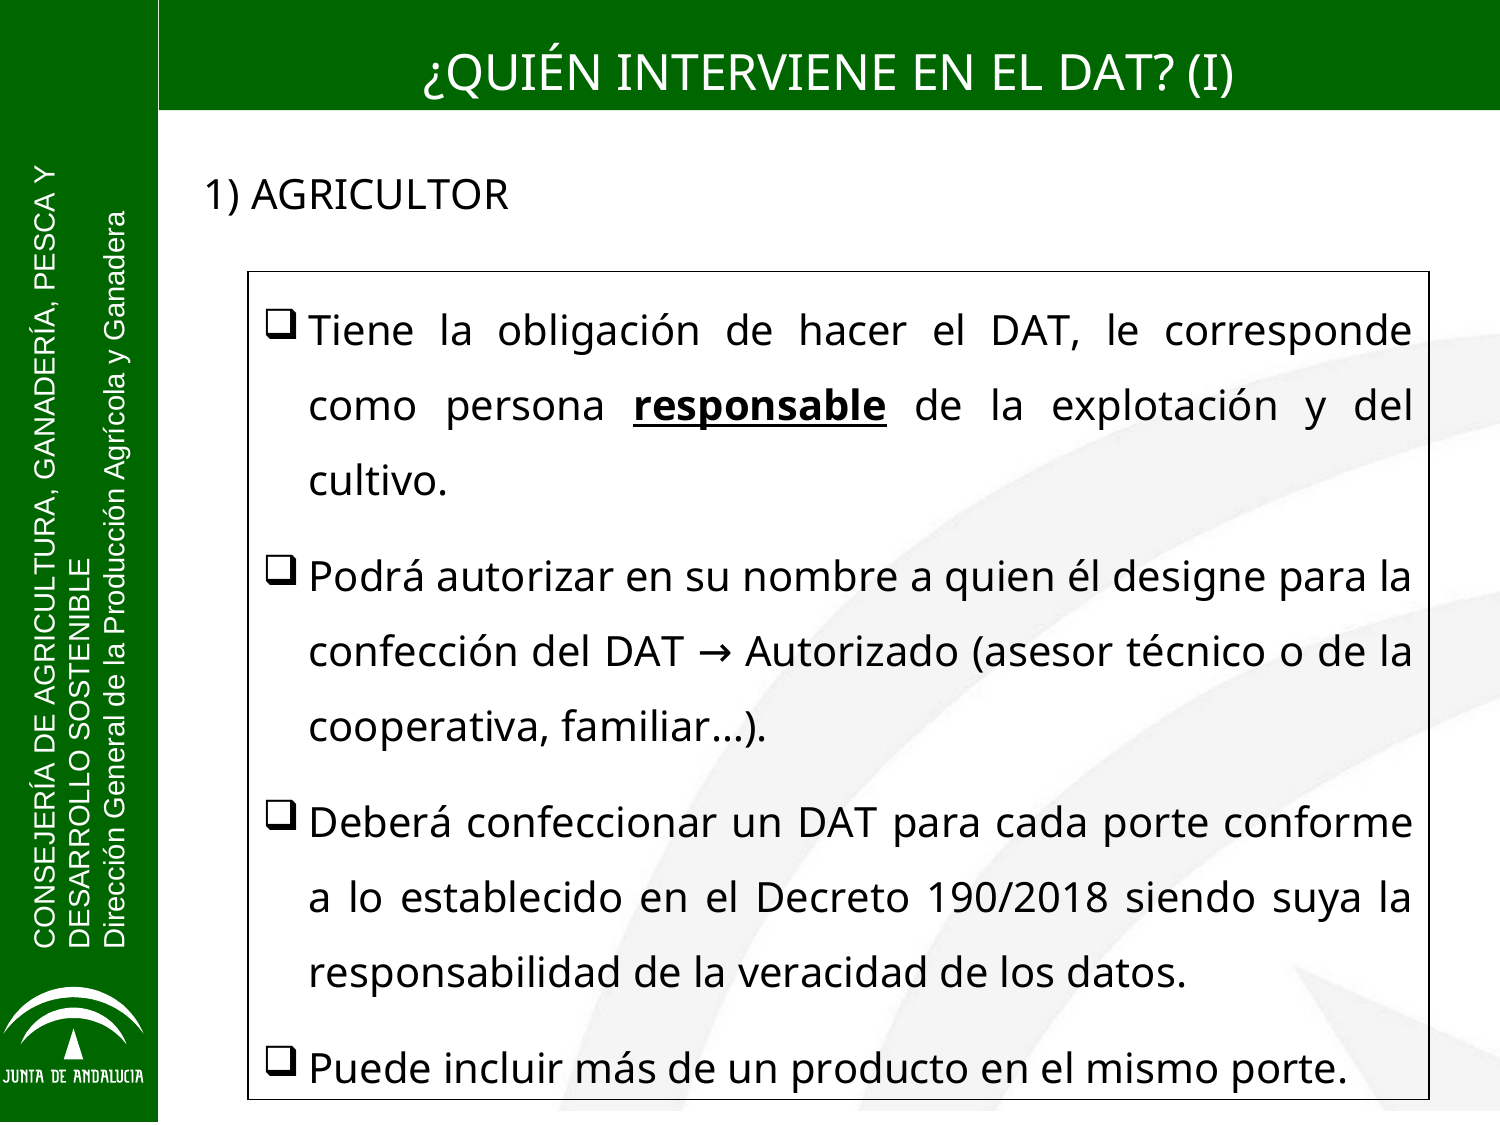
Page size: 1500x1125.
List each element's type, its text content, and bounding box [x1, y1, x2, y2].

text_box ¿QUIÉN INTERVIENE EN EL DAT? (I) [158, 0, 1500, 111]
text_box Tiene la obligación de hacer el DAT, le corresponde como persona responsable de la explotación y del cultivo. Podrá autorizar en su nombre a quien él designe para la confección del DAT → Autorizado (asesor técnico o de la cooperativa, familiar…). Deberá confeccionar un DAT para cada porte conforme a lo establecido en el Decreto 190/2018 siendo suya la responsabilidad de la veracidad de los datos. Puede incluir más de un producto en el mismo porte. [247, 271, 1429, 1100]
text_box 1) AGRICULTOR [189, 160, 698, 226]
picture [425, 186, 1500, 1111]
